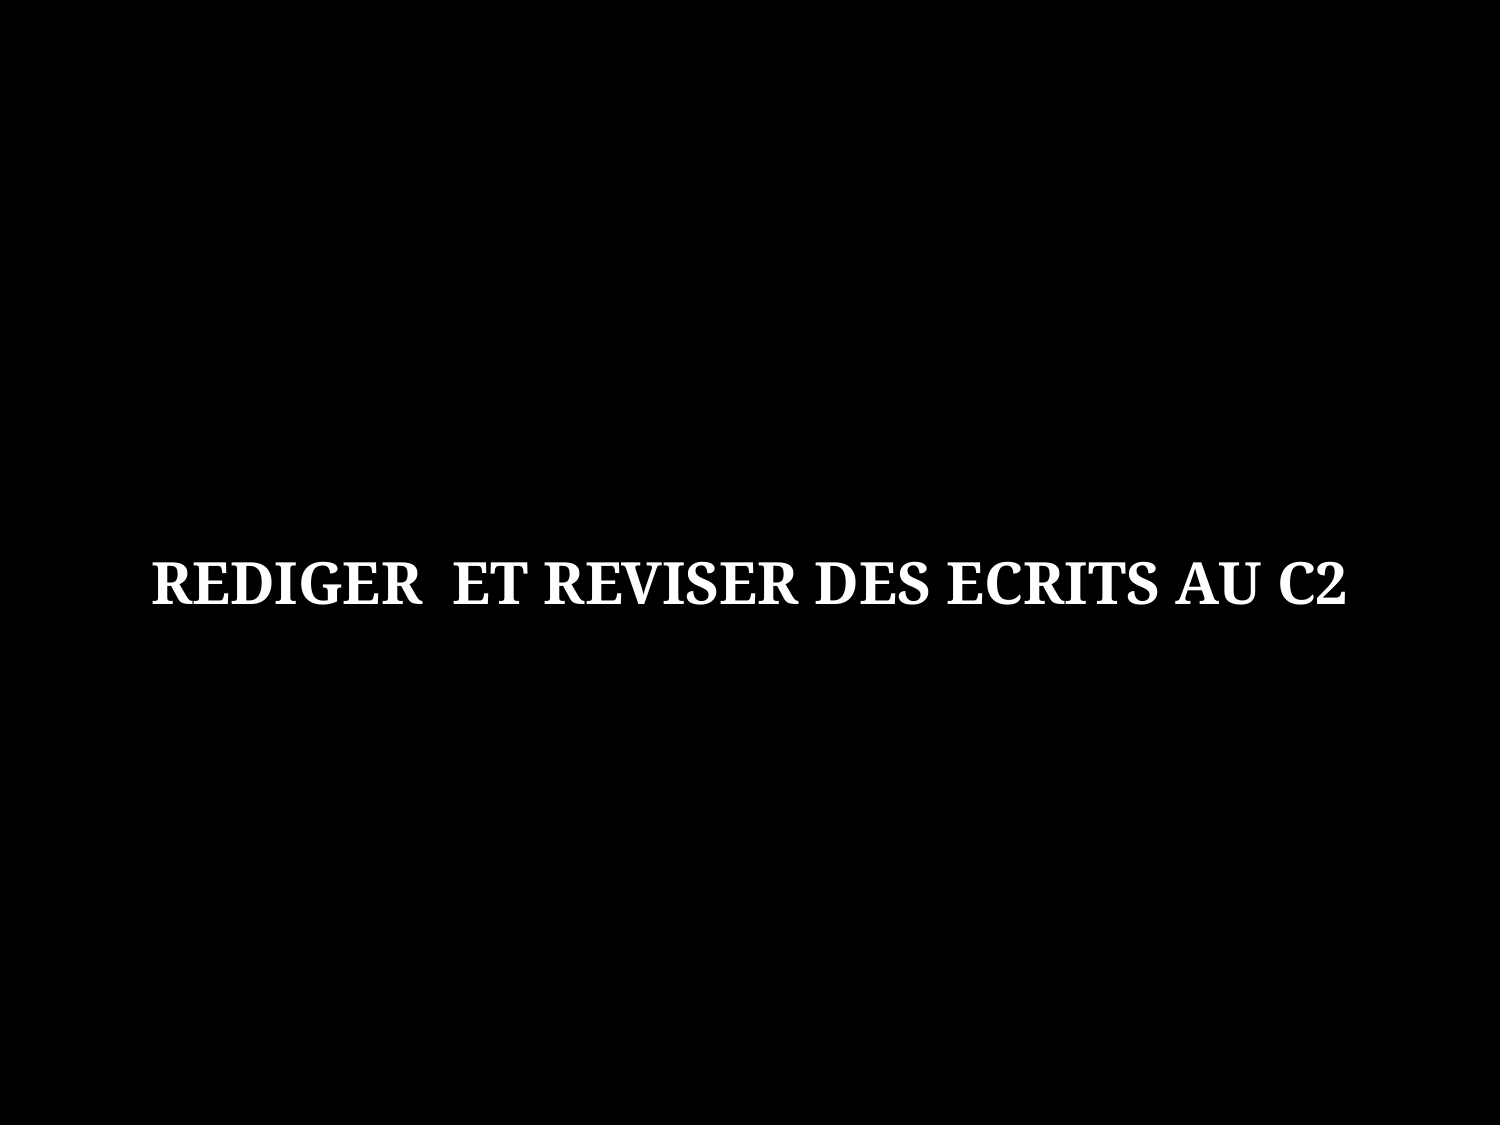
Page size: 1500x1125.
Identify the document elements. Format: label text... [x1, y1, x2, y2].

subtitle REDIGER ET REVISER DES ECRITS AU C2 [23, 23, 1477, 1087]
